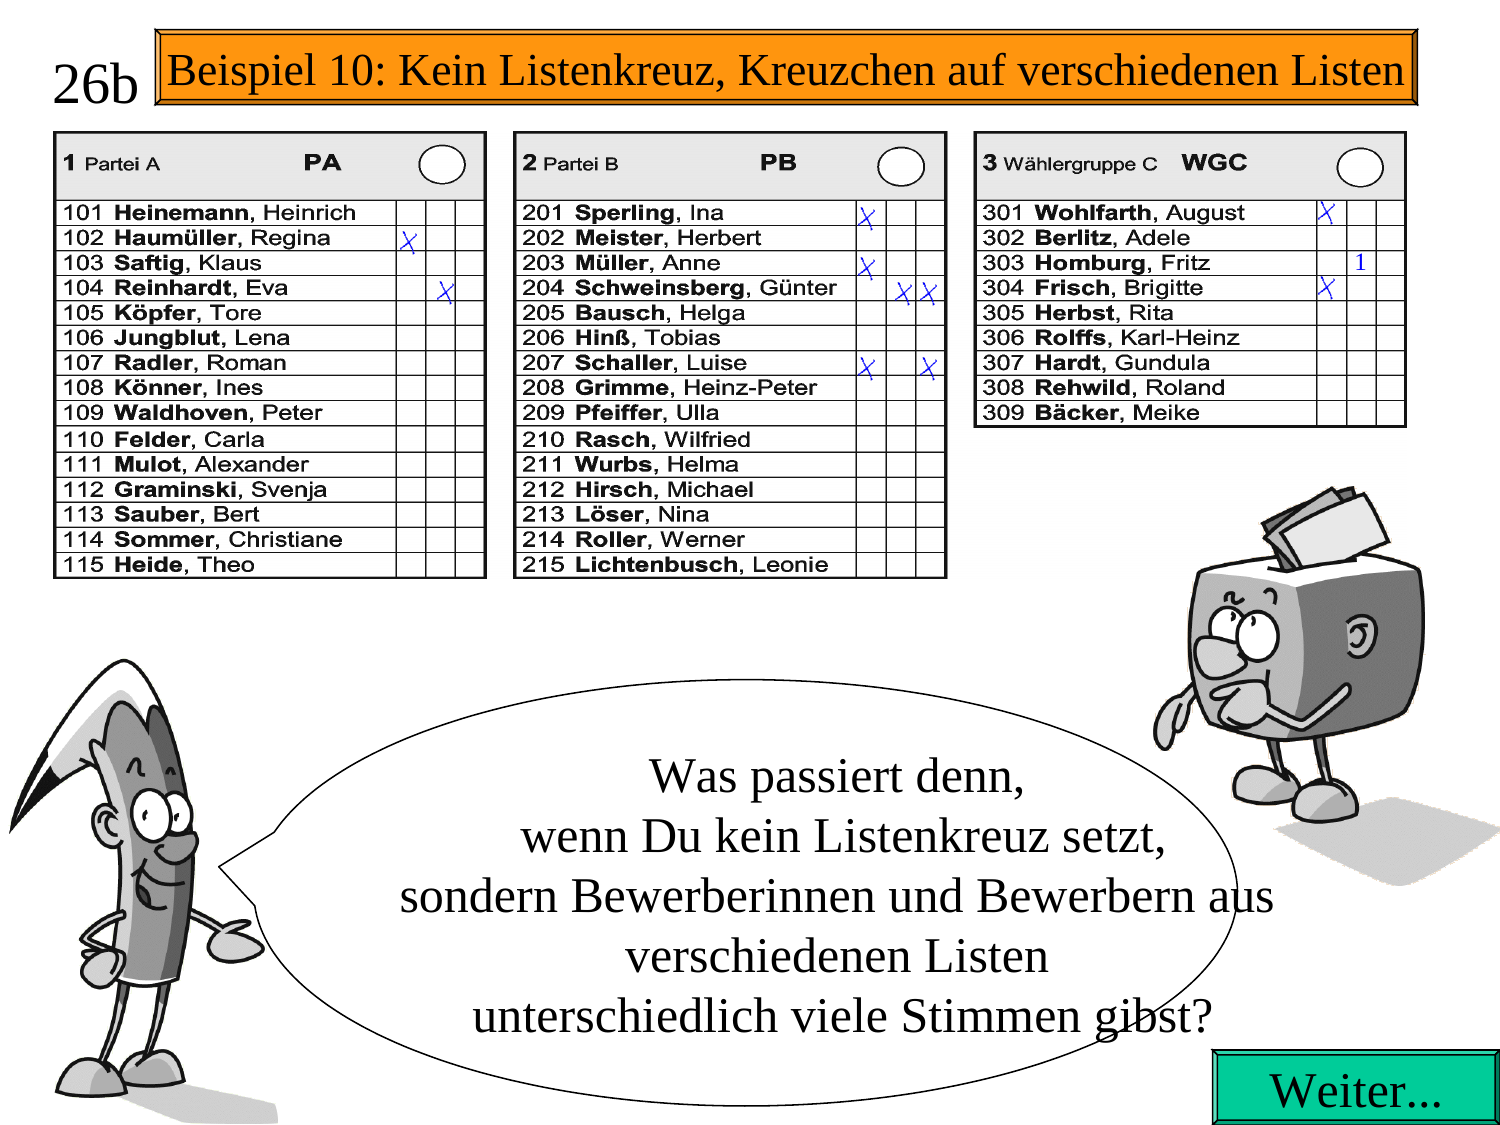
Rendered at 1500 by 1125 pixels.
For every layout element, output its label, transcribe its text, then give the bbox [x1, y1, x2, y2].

text_box Weiter... [1218, 1055, 1495, 1120]
text_box 1 [1339, 237, 1403, 300]
picture [53, 131, 1500, 886]
text_box Was passiert denn, wenn Du kein Listenkreuz setzt, sondern Bewerberinnen und Bewerbern aus verschiedenen Listen unterschiedlich viele Stimmen gibst? [278, 679, 1238, 1106]
picture [3, 647, 278, 1124]
text_box 26b [37, 37, 184, 138]
text_box Beispiel 10: Kein Listenkreuz, Kreuzchen auf verschiedenen Listen [161, 35, 1412, 99]
